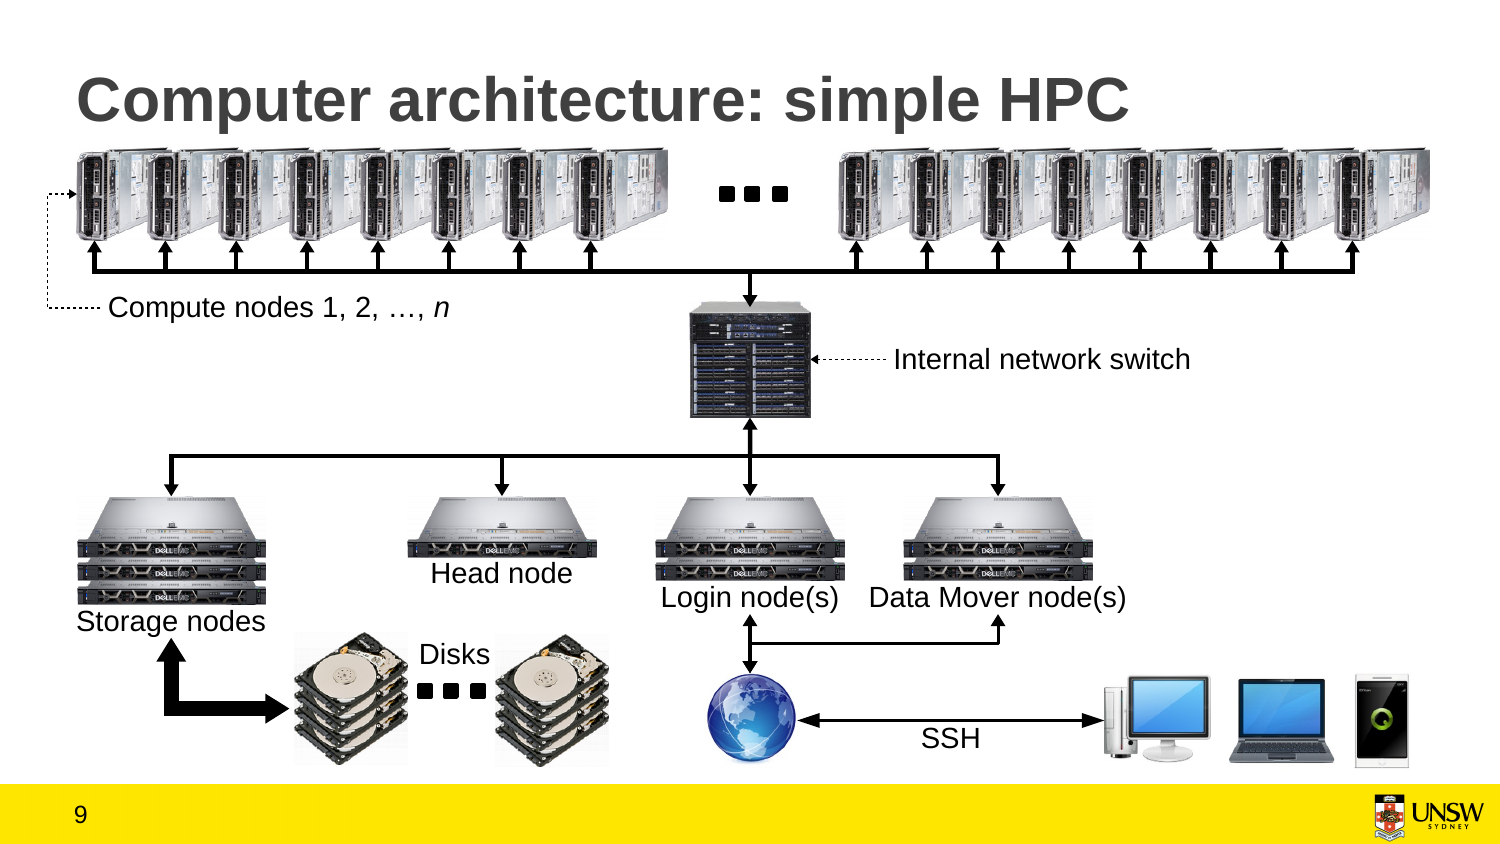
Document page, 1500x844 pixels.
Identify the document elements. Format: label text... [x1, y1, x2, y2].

text_box Internal network switch [885, 342, 1300, 377]
text_box [445, 686, 457, 697]
picture [76, 147, 668, 241]
picture [0, 784, 1500, 844]
picture [838, 147, 1430, 241]
text_box Disks [389, 637, 520, 686]
picture [1104, 667, 1211, 774]
picture [702, 673, 798, 768]
picture [495, 634, 609, 767]
text_box [419, 686, 431, 697]
text_box Head node [401, 557, 603, 591]
title Computer architecture: simple HPC [76, 59, 1427, 136]
picture [655, 496, 845, 580]
text_box Compute nodes 1, 2, …, n [100, 291, 514, 325]
text_box Login node(s) [637, 580, 850, 615]
text_box Data Mover node(s) [850, 580, 1146, 615]
text_box [773, 188, 786, 200]
picture [903, 496, 1093, 580]
picture [77, 496, 266, 605]
text_box [472, 686, 485, 697]
text_box [746, 188, 759, 200]
picture [294, 632, 408, 765]
picture [689, 301, 811, 418]
picture [1228, 667, 1436, 774]
text_box <number> [59, 791, 219, 839]
text_box SSH [803, 714, 1099, 763]
text_box Storage nodes [59, 604, 284, 638]
text_box [720, 188, 733, 200]
picture [407, 496, 597, 557]
